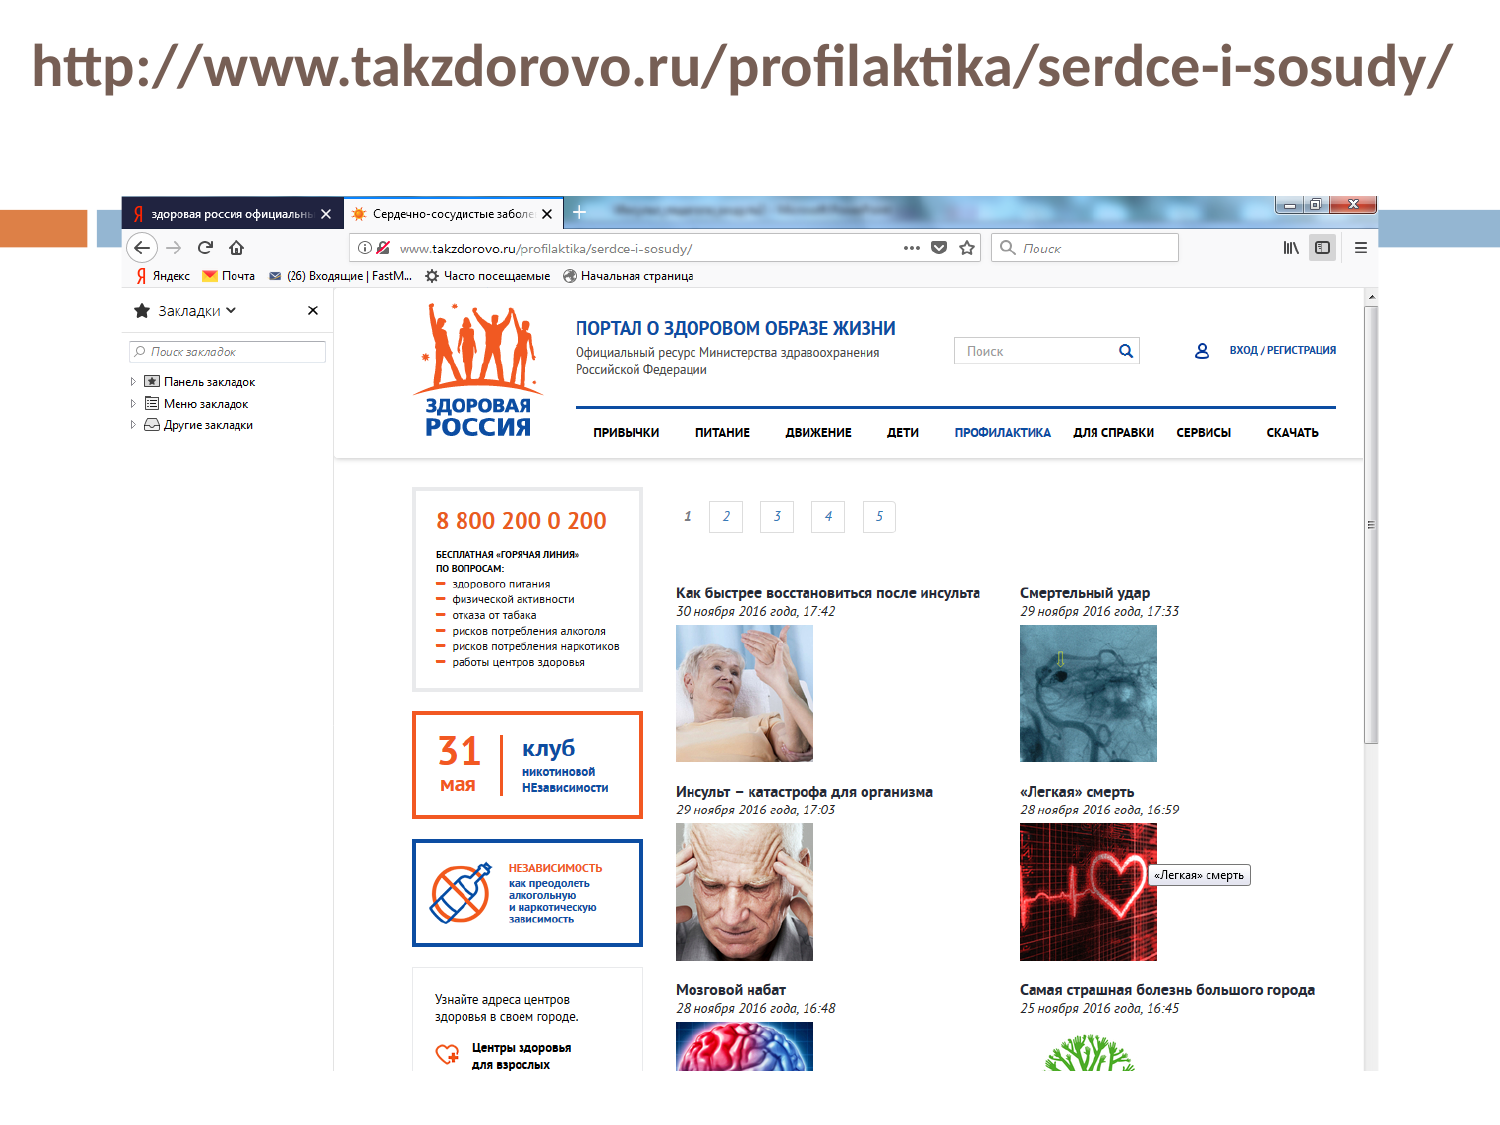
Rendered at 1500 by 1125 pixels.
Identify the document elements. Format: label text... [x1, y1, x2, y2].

picture [121, 196, 1379, 1071]
title http://www.takzdorovo.ru/profilaktika/serdce-i-sosudy/ [0, 19, 1500, 177]
